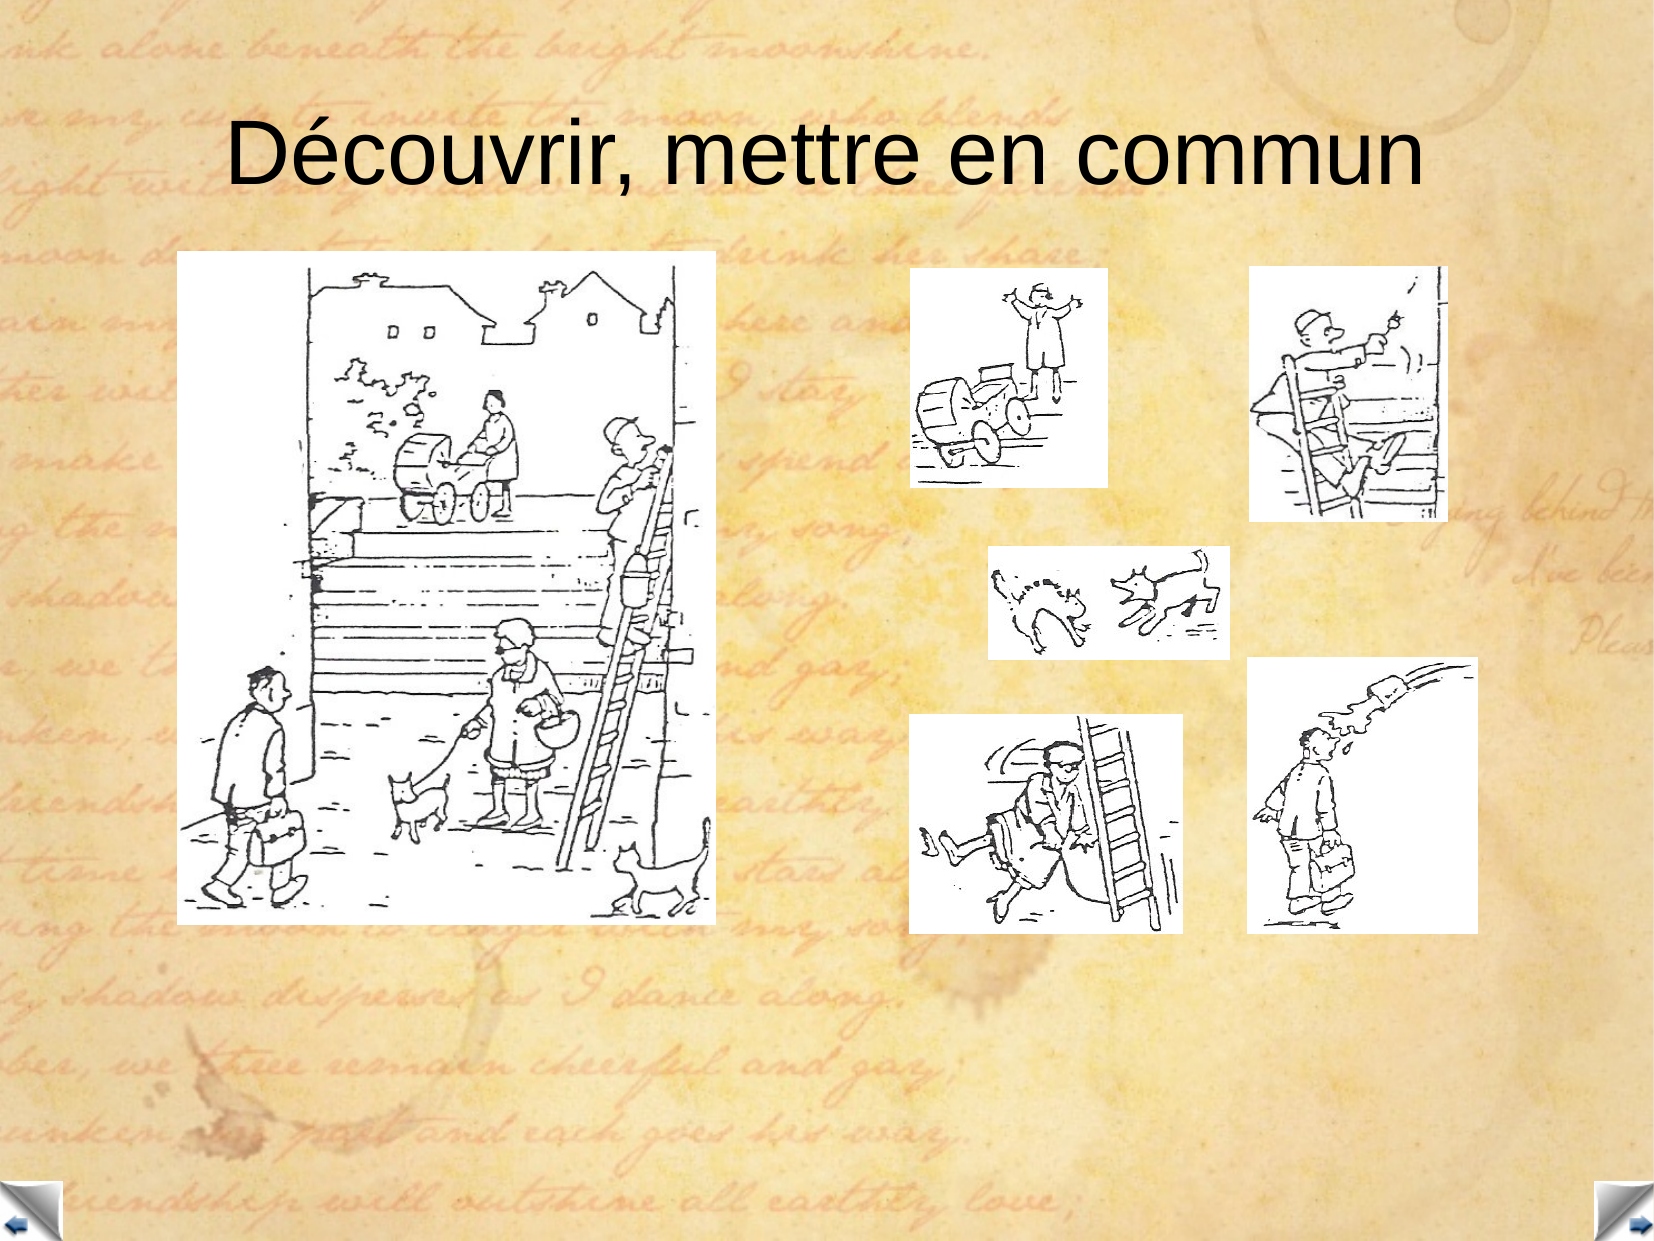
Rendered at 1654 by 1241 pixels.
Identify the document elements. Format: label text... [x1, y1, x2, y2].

title Découvrir, mettre en commun [82, 49, 1571, 257]
picture [0, 0, 1654, 1241]
